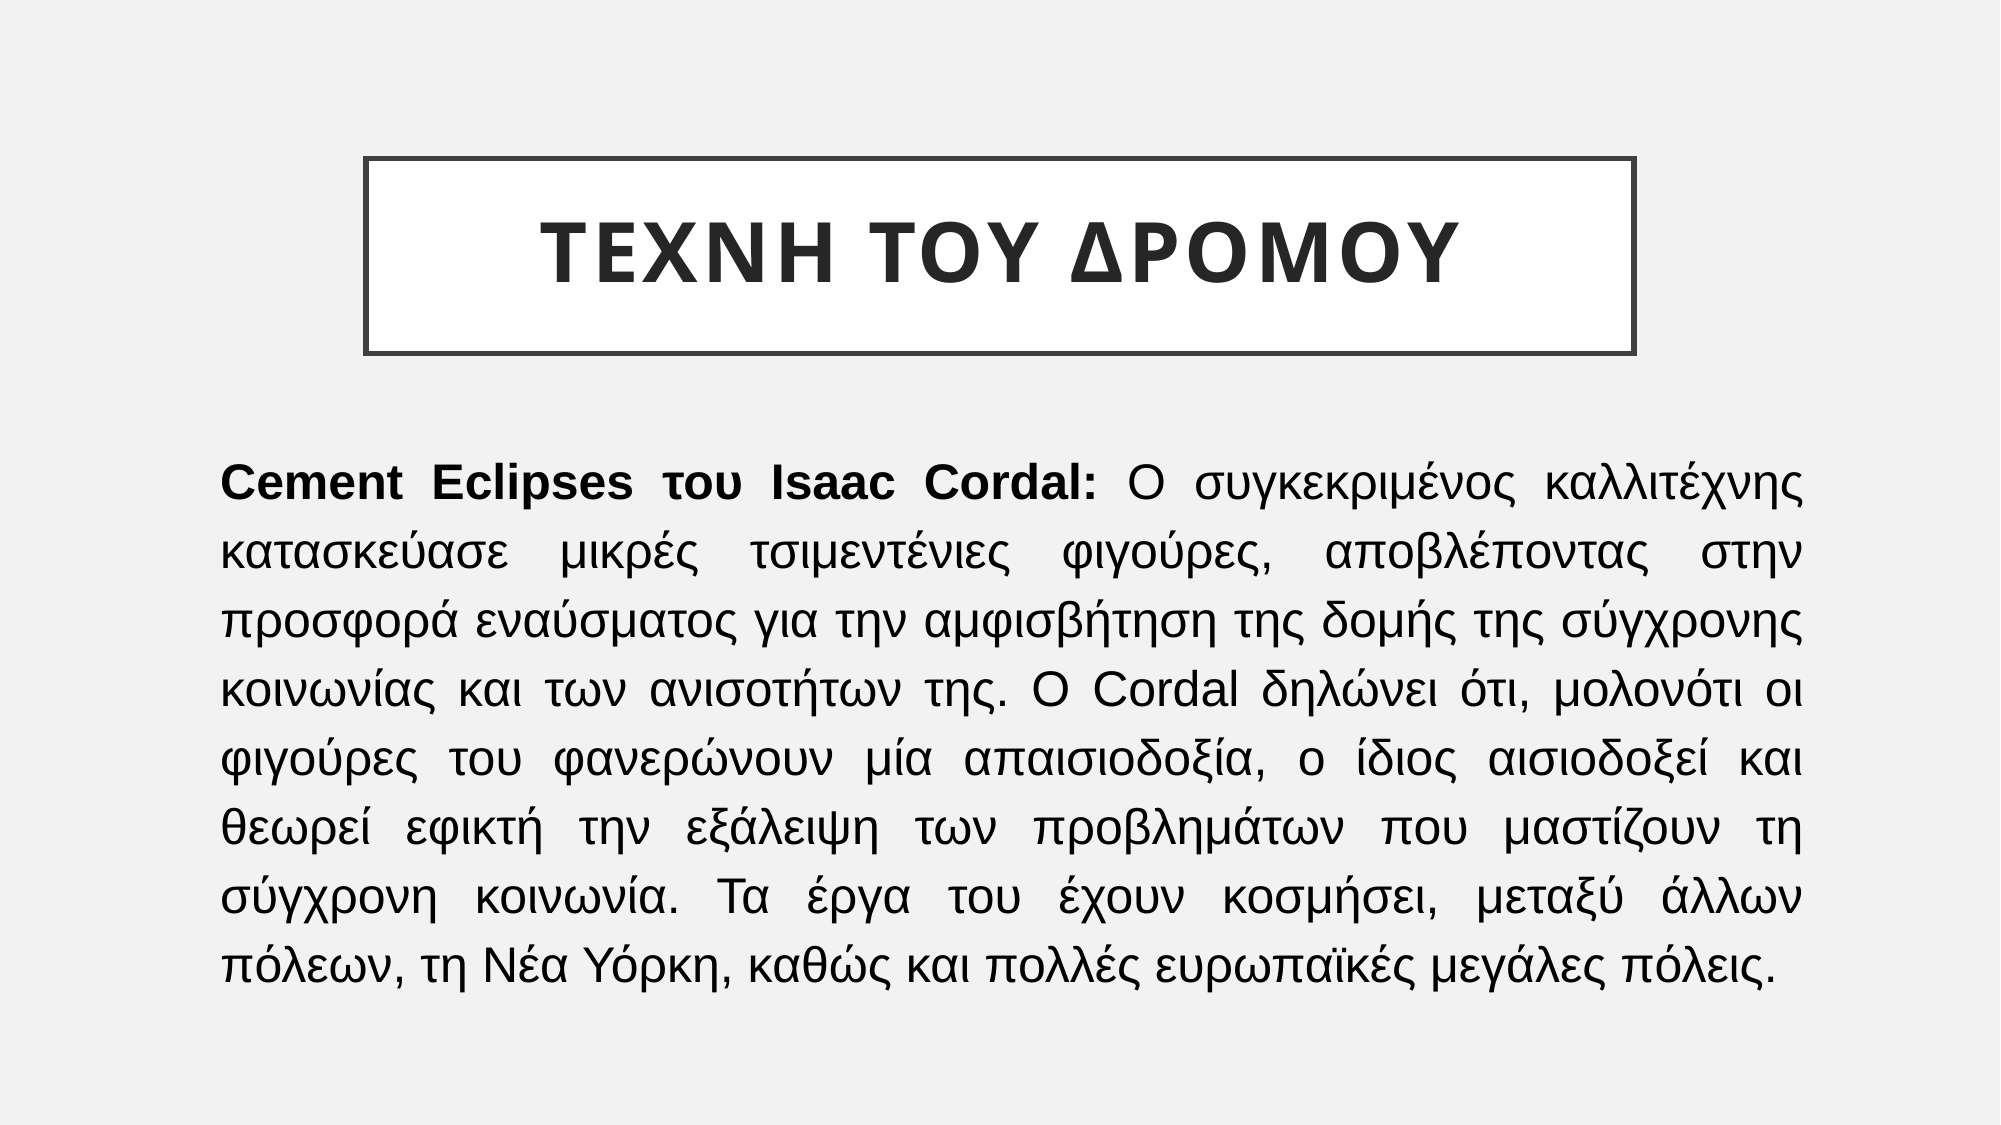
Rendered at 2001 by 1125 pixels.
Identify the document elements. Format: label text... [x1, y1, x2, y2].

title Τεχνη του δρομου [366, 158, 1634, 354]
list Cement Eclipses του Isaac Cordal: Ο συγκεκριμένος καλλιτέχνης κατασκεύασε μικρές τσιμεντένιες φιγούρες, αποβλέποντας στην προσφορά εναύσματος για την αμφισβήτηση της δομής της σύγχρονης κοινωνίας και των ανισοτήτων της. Ο Cordal δηλώνει ότι, μολονότι οι φιγούρες του φανερώνουν μία απαισιοδοξία, ο ίδιος αισιοδοξεί και θεωρεί εφικτή την εξάλειψη των προβλημάτων που μαστίζουν τη σύγχρονη κοινωνία. Τα έργα του έχουν κοσμήσει, μεταξύ άλλων πόλεων, τη Νέα Υόρκη, καθώς και πολλές ευρωπαϊκές μεγάλες πόλεις. [205, 432, 1819, 942]
